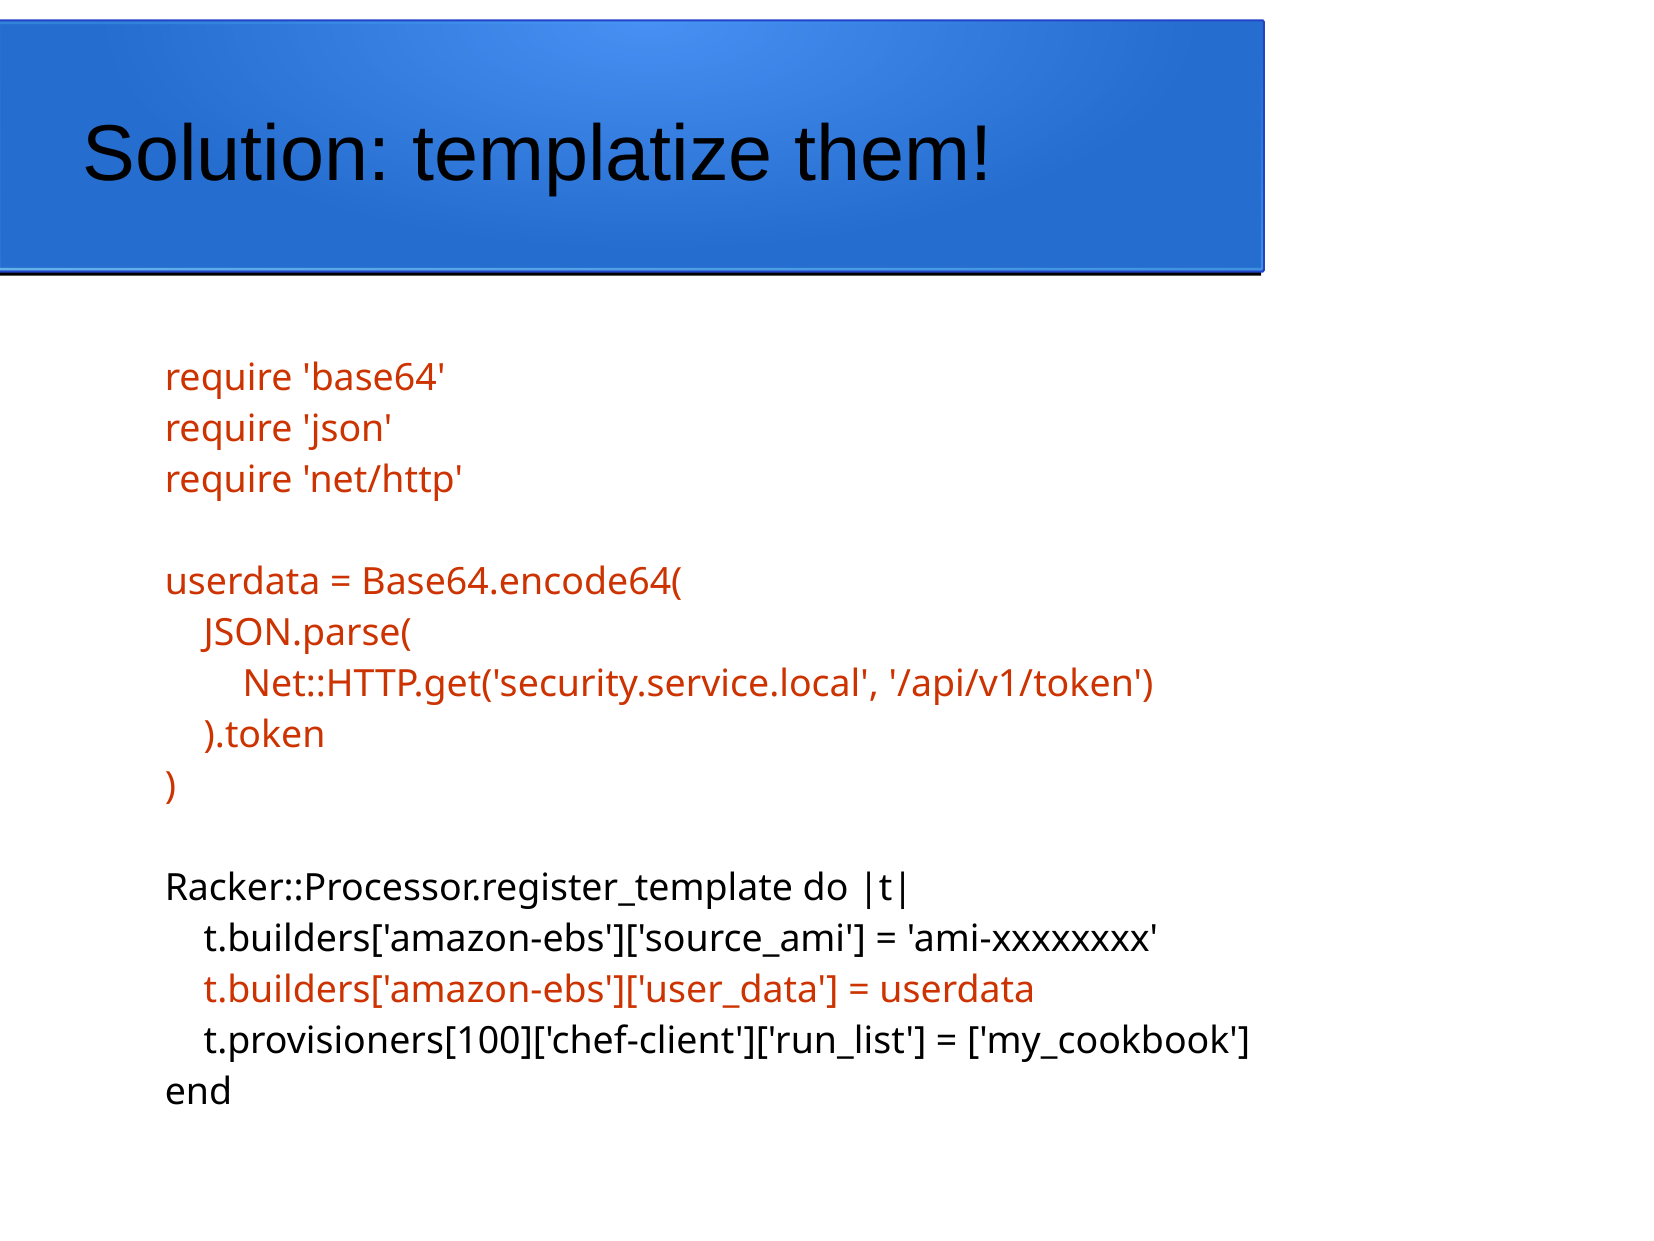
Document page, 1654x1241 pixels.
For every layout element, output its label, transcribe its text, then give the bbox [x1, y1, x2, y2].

title Solution: templatize them! [82, 49, 1571, 257]
text_box require 'base64' require 'json' require 'net/http' userdata = Base64.encode64( JSON.parse( Net::HTTP.get('security.service.local', '/api/v1/token') ).token ) Racker::Processor.register_template do |t| t.builders['amazon-ebs']['source_ami'] = 'ami-xxxxxxxx' t.builders['amazon-ebs']['user_data'] = userdata t.provisioners[100]['chef-client']['run_list'] = ['my_cookbook'] end [150, 342, 1501, 1011]
